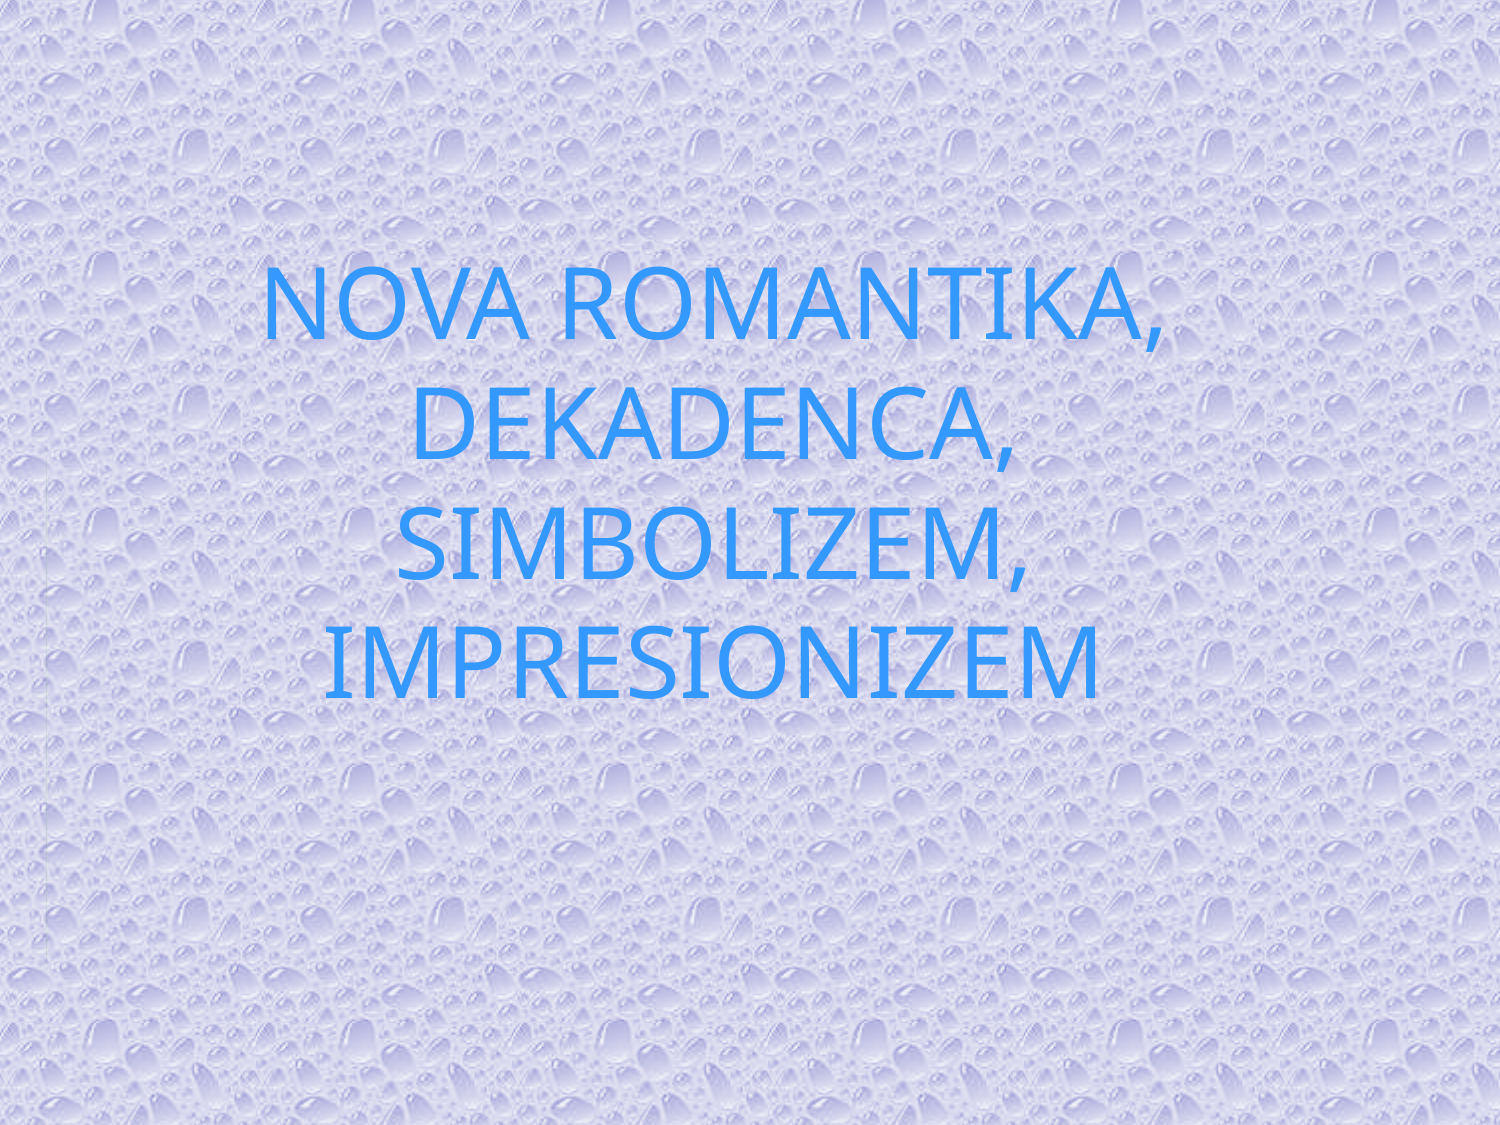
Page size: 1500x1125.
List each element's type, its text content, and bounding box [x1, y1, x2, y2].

picture [0, 0, 1500, 1125]
title NOVA ROMANTIKA, DEKADENCA, SIMBOLIZEM, IMPRESIONIZEM [76, 231, 1352, 467]
